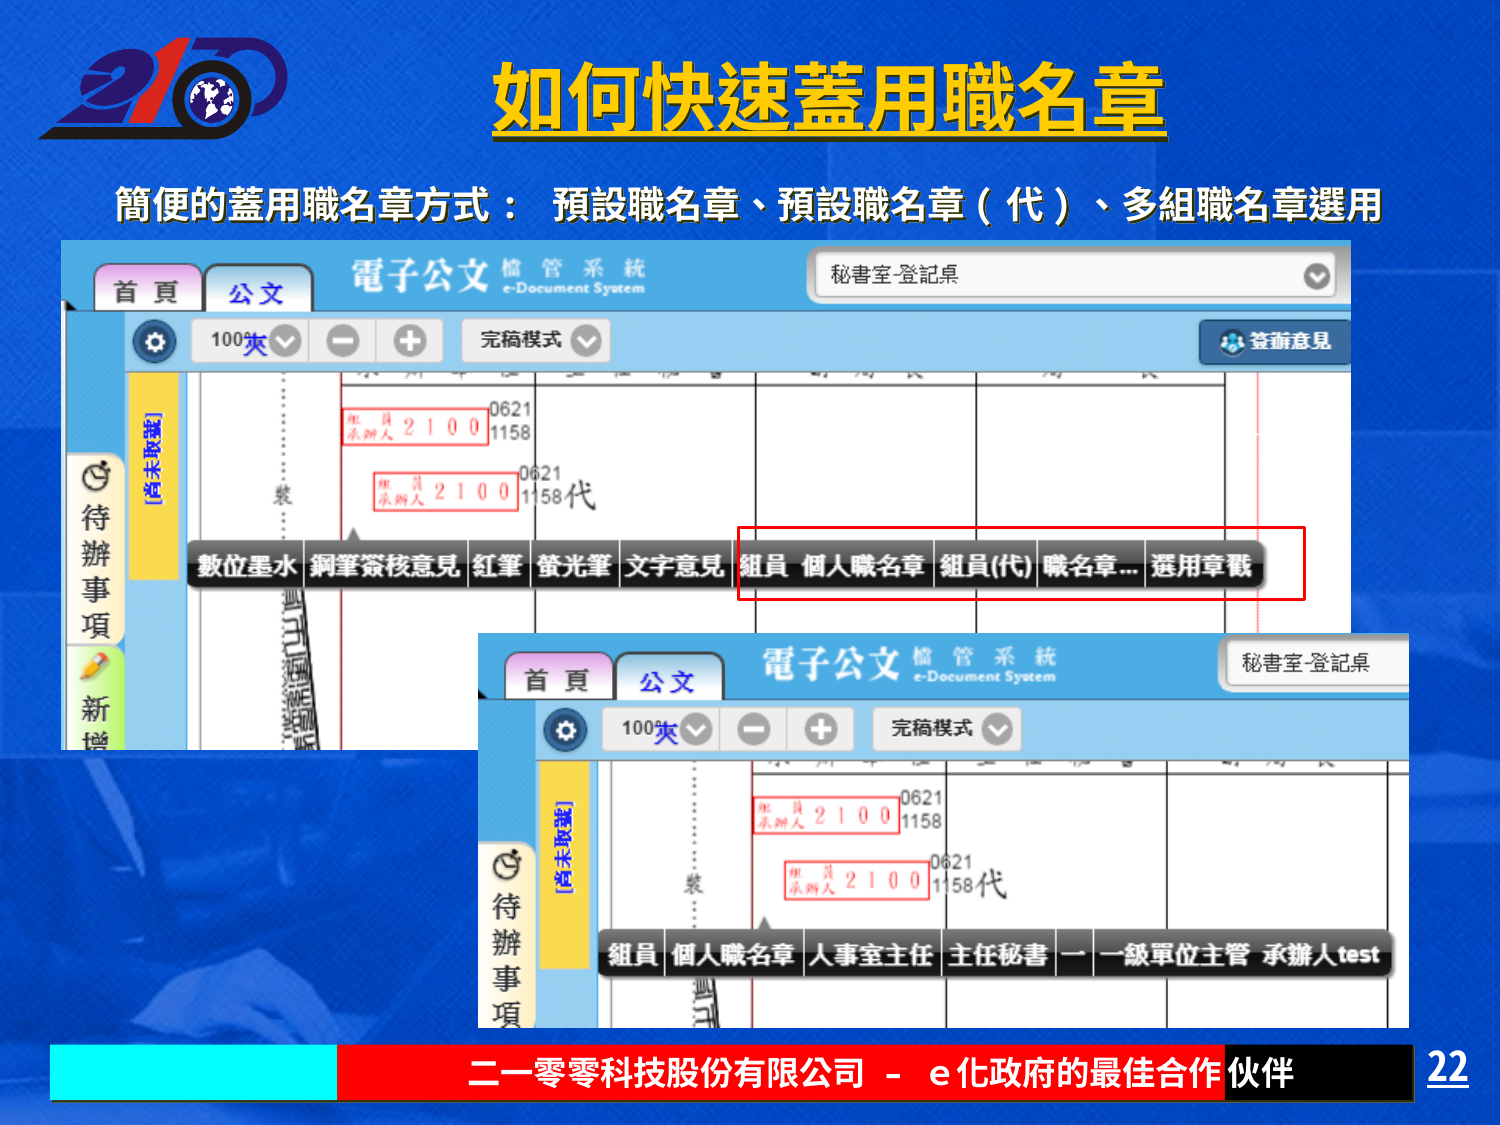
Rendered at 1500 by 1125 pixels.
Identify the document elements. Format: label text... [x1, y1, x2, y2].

picture [0, 0, 1500, 1125]
text_box 簡便的蓋用職名章方式: 預設職名章、預設職名章(代)、多組職名章選用 [100, 172, 1457, 234]
text_box 如何快速蓋用職名章 [476, 42, 1182, 149]
